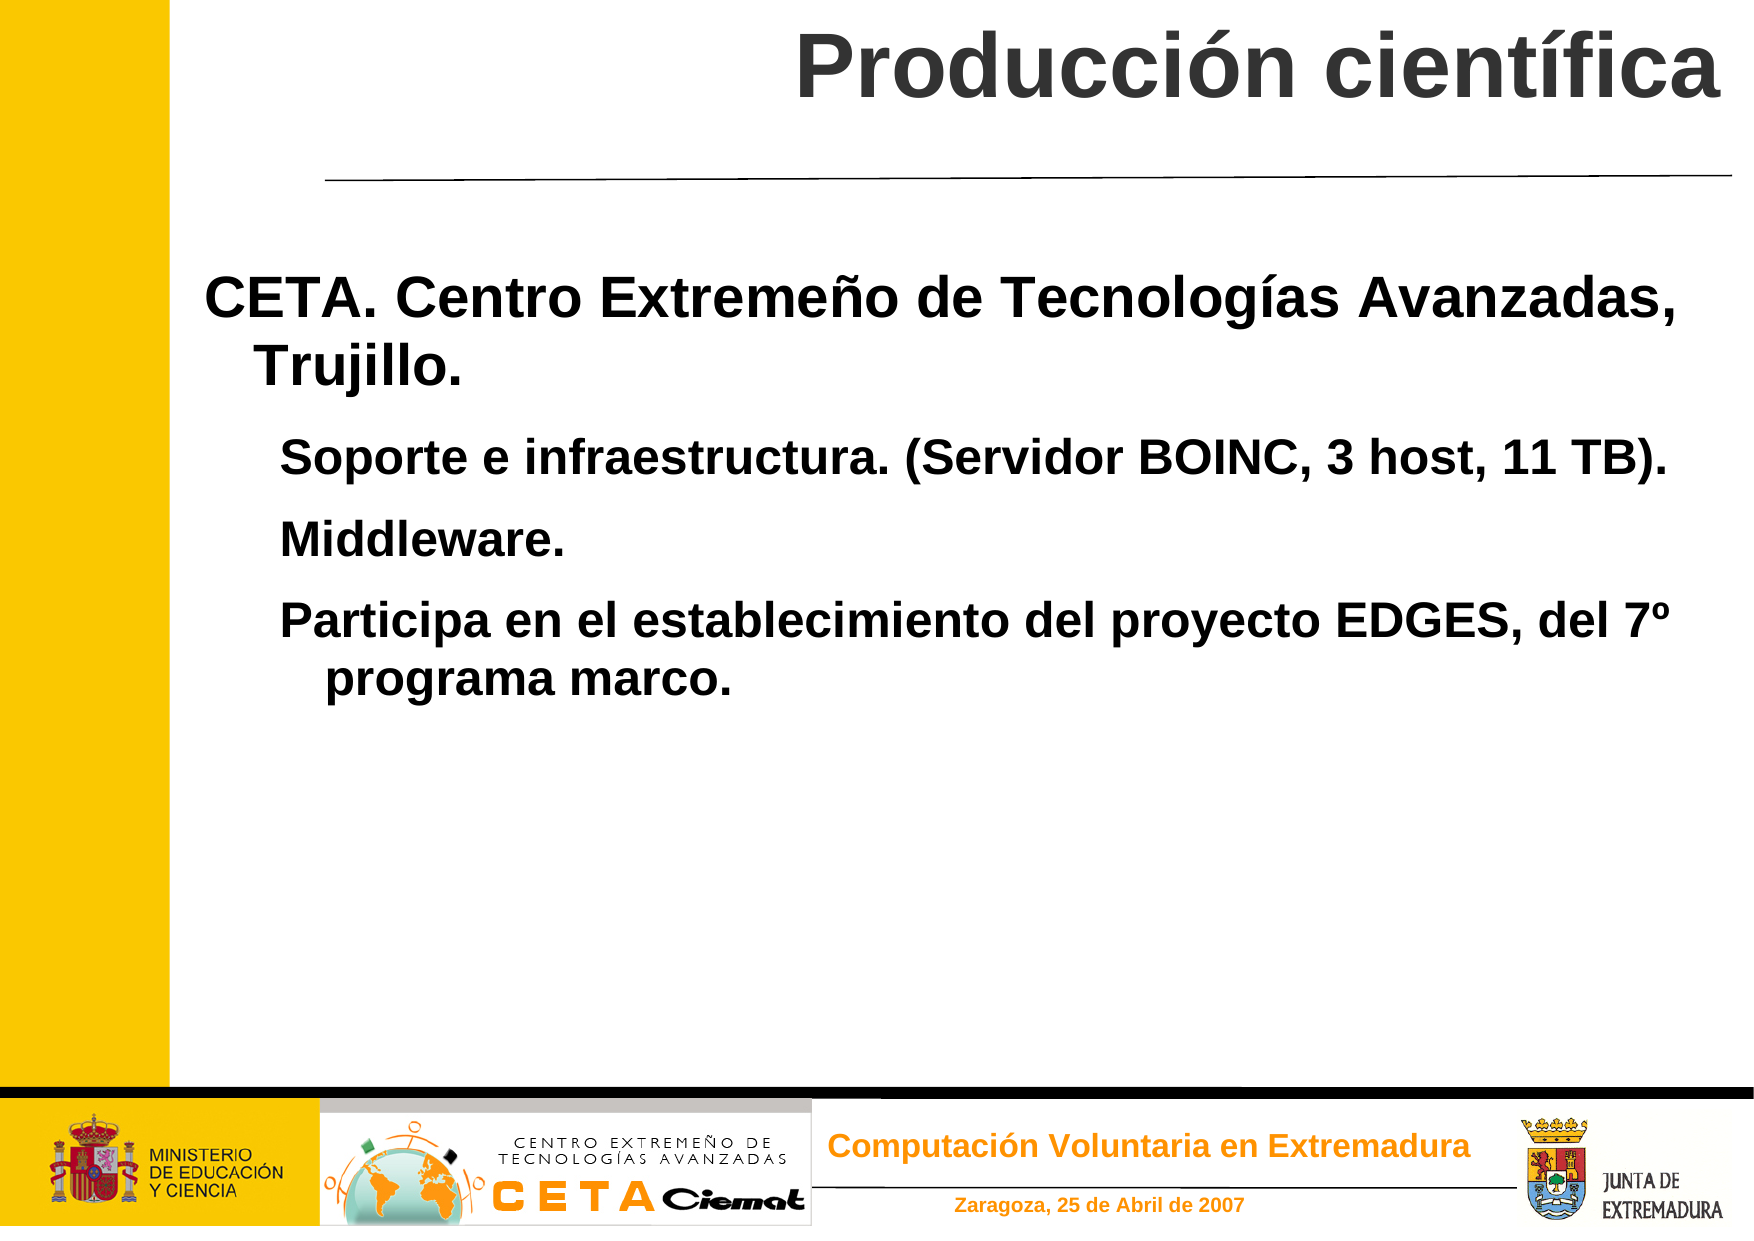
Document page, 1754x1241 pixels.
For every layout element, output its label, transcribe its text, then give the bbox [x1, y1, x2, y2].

list CETA. Centro Extremeño de Tecnologías Avanzadas, Trujillo. Soporte e infraestructura. (Servidor BOINC, 3 host, 11 TB). Middleware. Participa en el establecimiento del proyecto EDGES, del 7º programa marco. [187, 262, 1720, 845]
picture [0, 1098, 812, 1226]
picture [1517, 1109, 1732, 1227]
title Producción científica [146, 6, 1722, 121]
